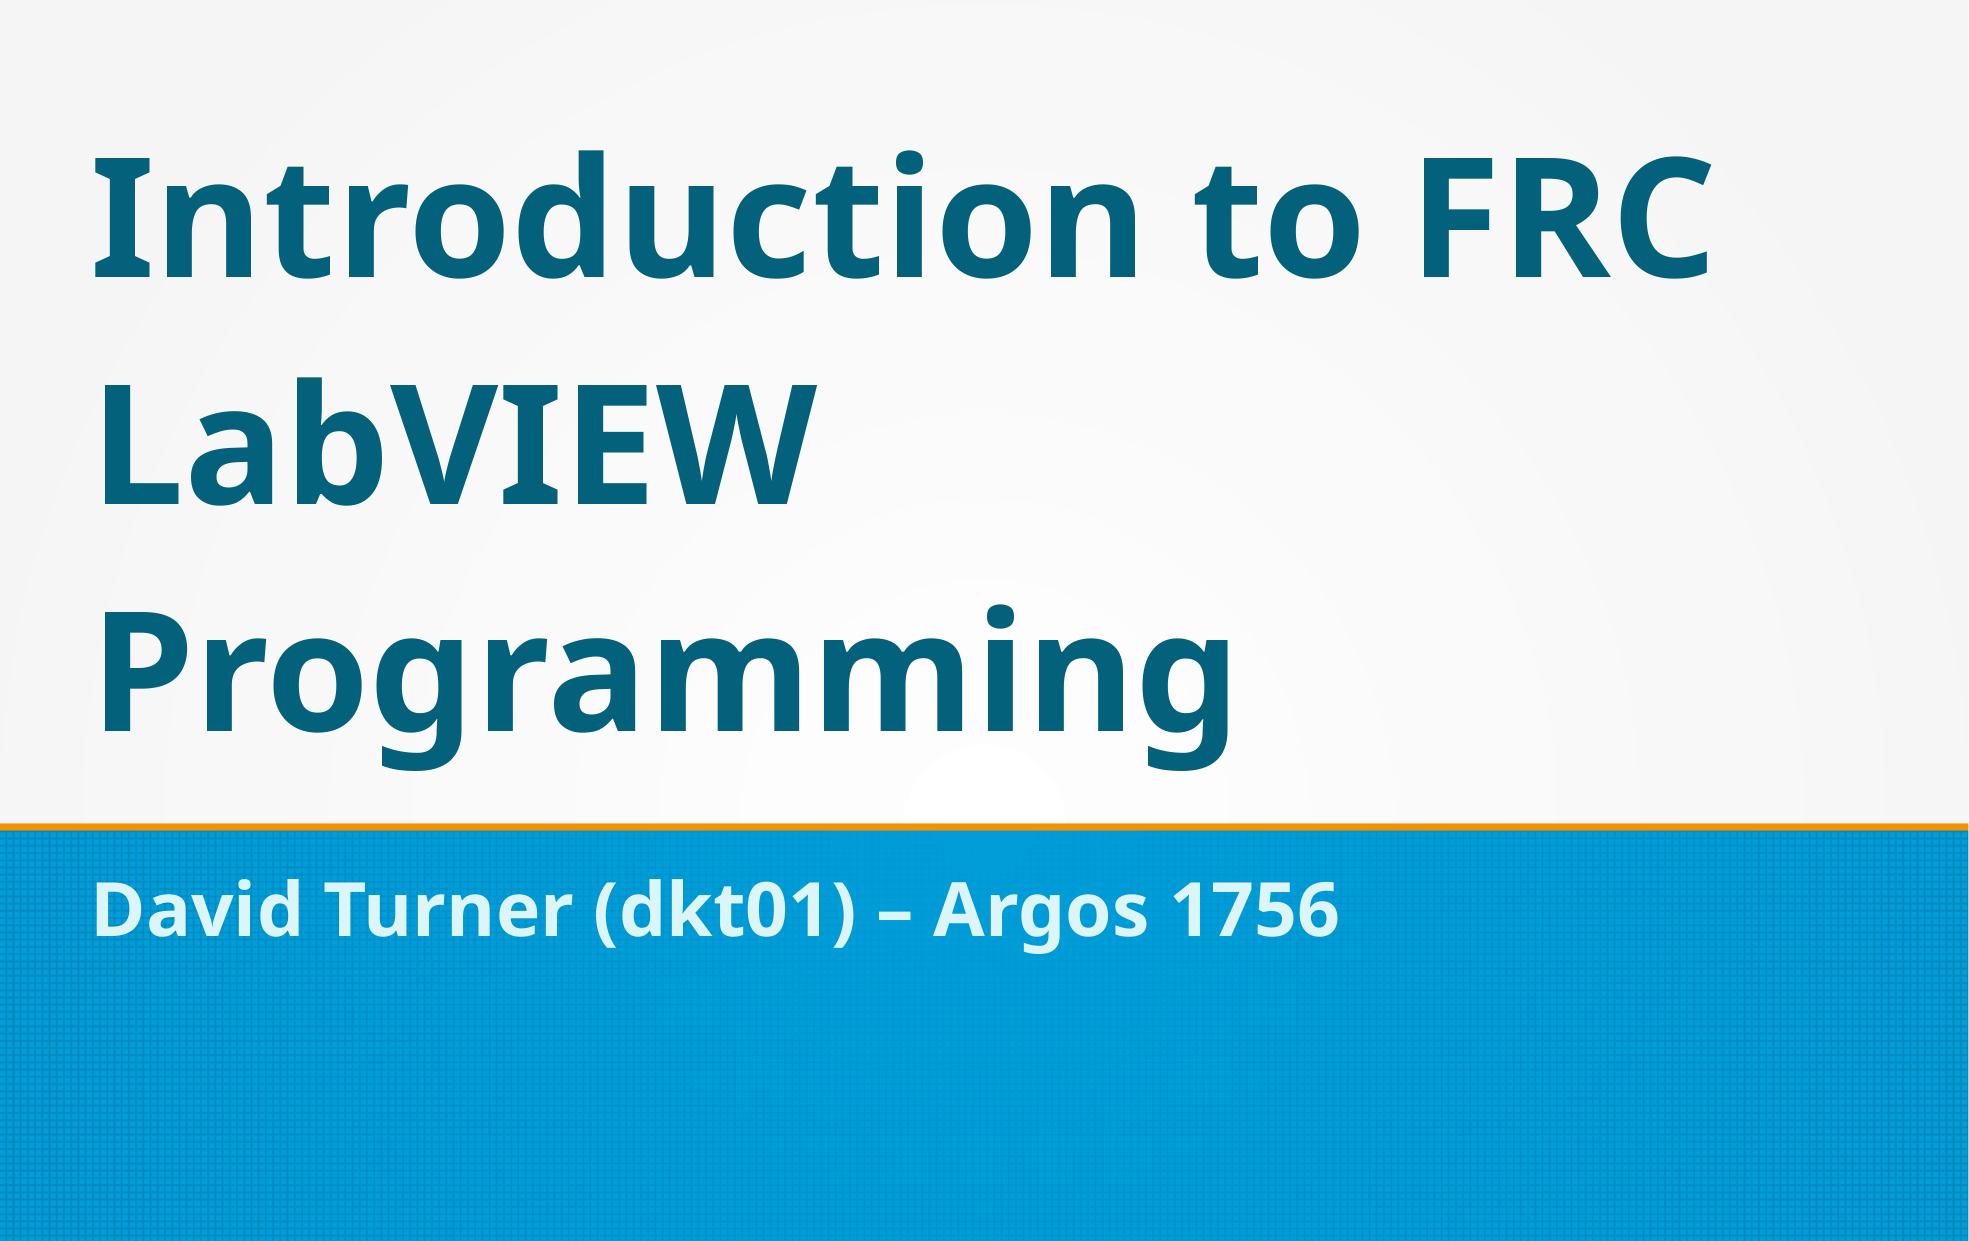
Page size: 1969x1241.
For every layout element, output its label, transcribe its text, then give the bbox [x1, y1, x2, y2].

title Introduction to FRC LabVIEW Programming [90, 49, 1862, 781]
subtitle David Turner (dkt01) – Argos 1756 [90, 855, 1861, 1111]
picture [0, 0, 1969, 830]
